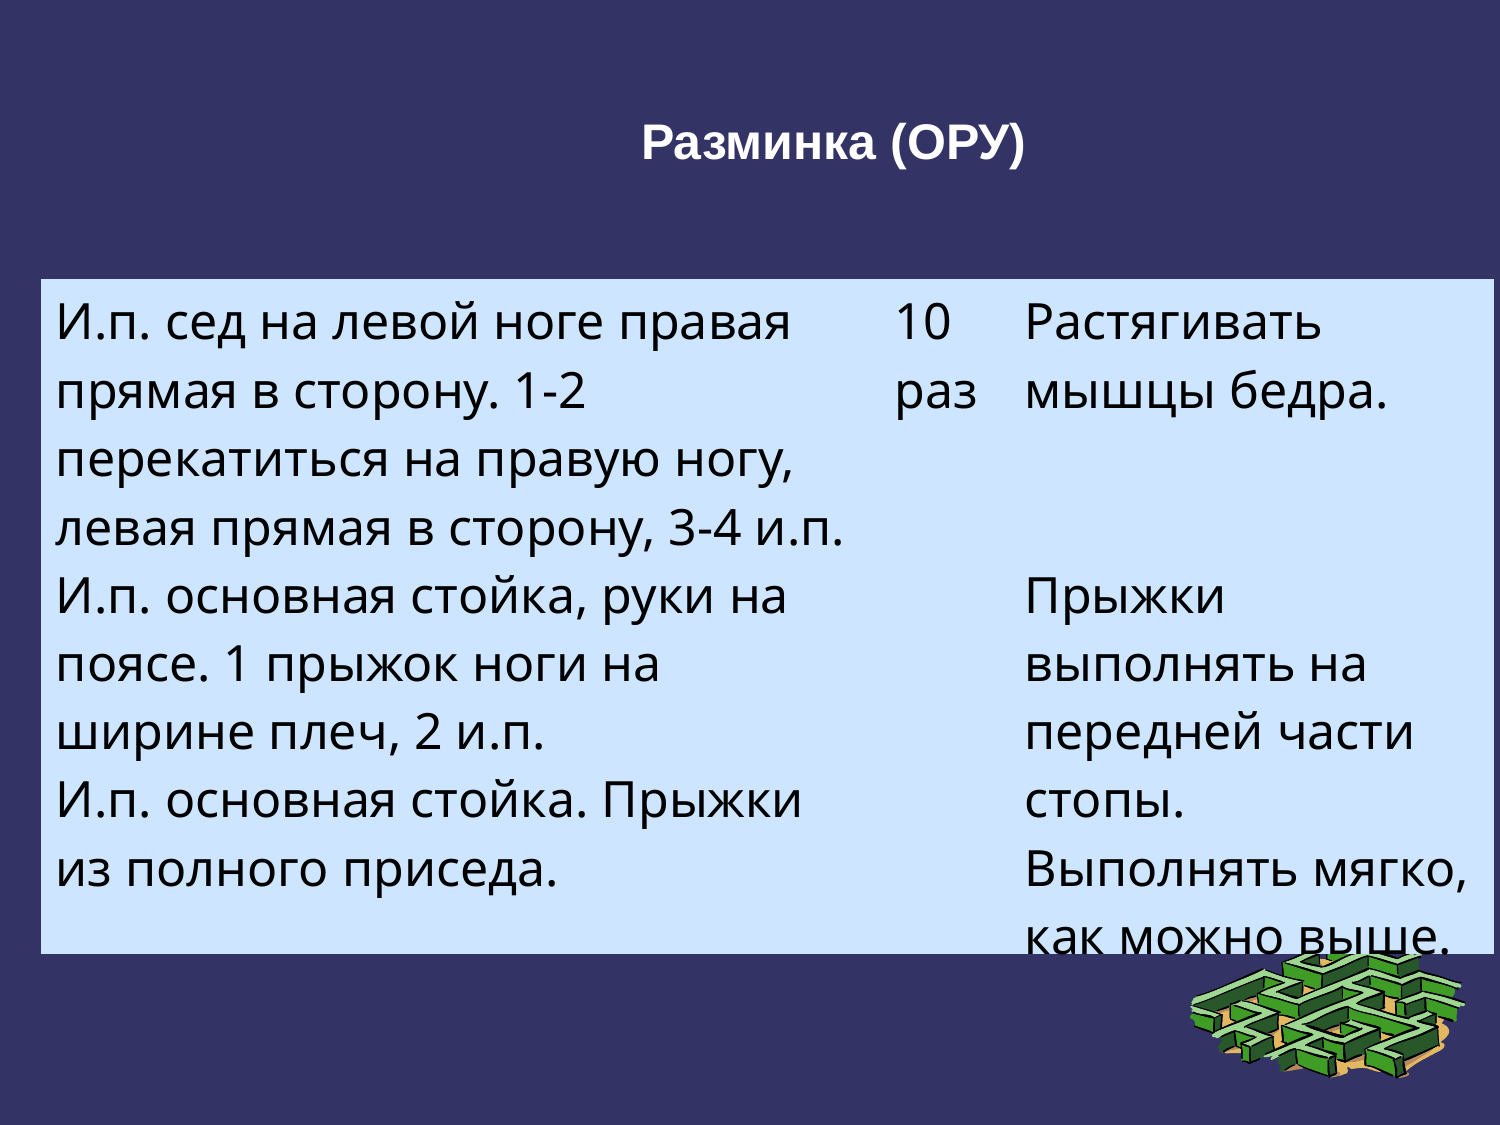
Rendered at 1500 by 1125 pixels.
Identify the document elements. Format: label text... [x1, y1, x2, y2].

table_header И.п. сед на левой ноге правая прямая в сторону. 1-2 перекатиться на правую ногу, левая прямая в сторону, 3-4 и.п. И.п. основная стойка, руки на поясе. 1 прыжок ноги на ширине плеч, 2 и.п. И.п. основная стойка. Прыжки из полного приседа. [41, 279, 880, 954]
table_header 10 раз [880, 279, 1010, 954]
text_box Разминка (ОРУ) [590, 101, 1042, 178]
title [1033, 1003, 1235, 1120]
table_header Растягивать мышцы бедра. Прыжки выполнять на передней части стопы. Выполнять мягко, как можно выше. [1010, 279, 1494, 954]
